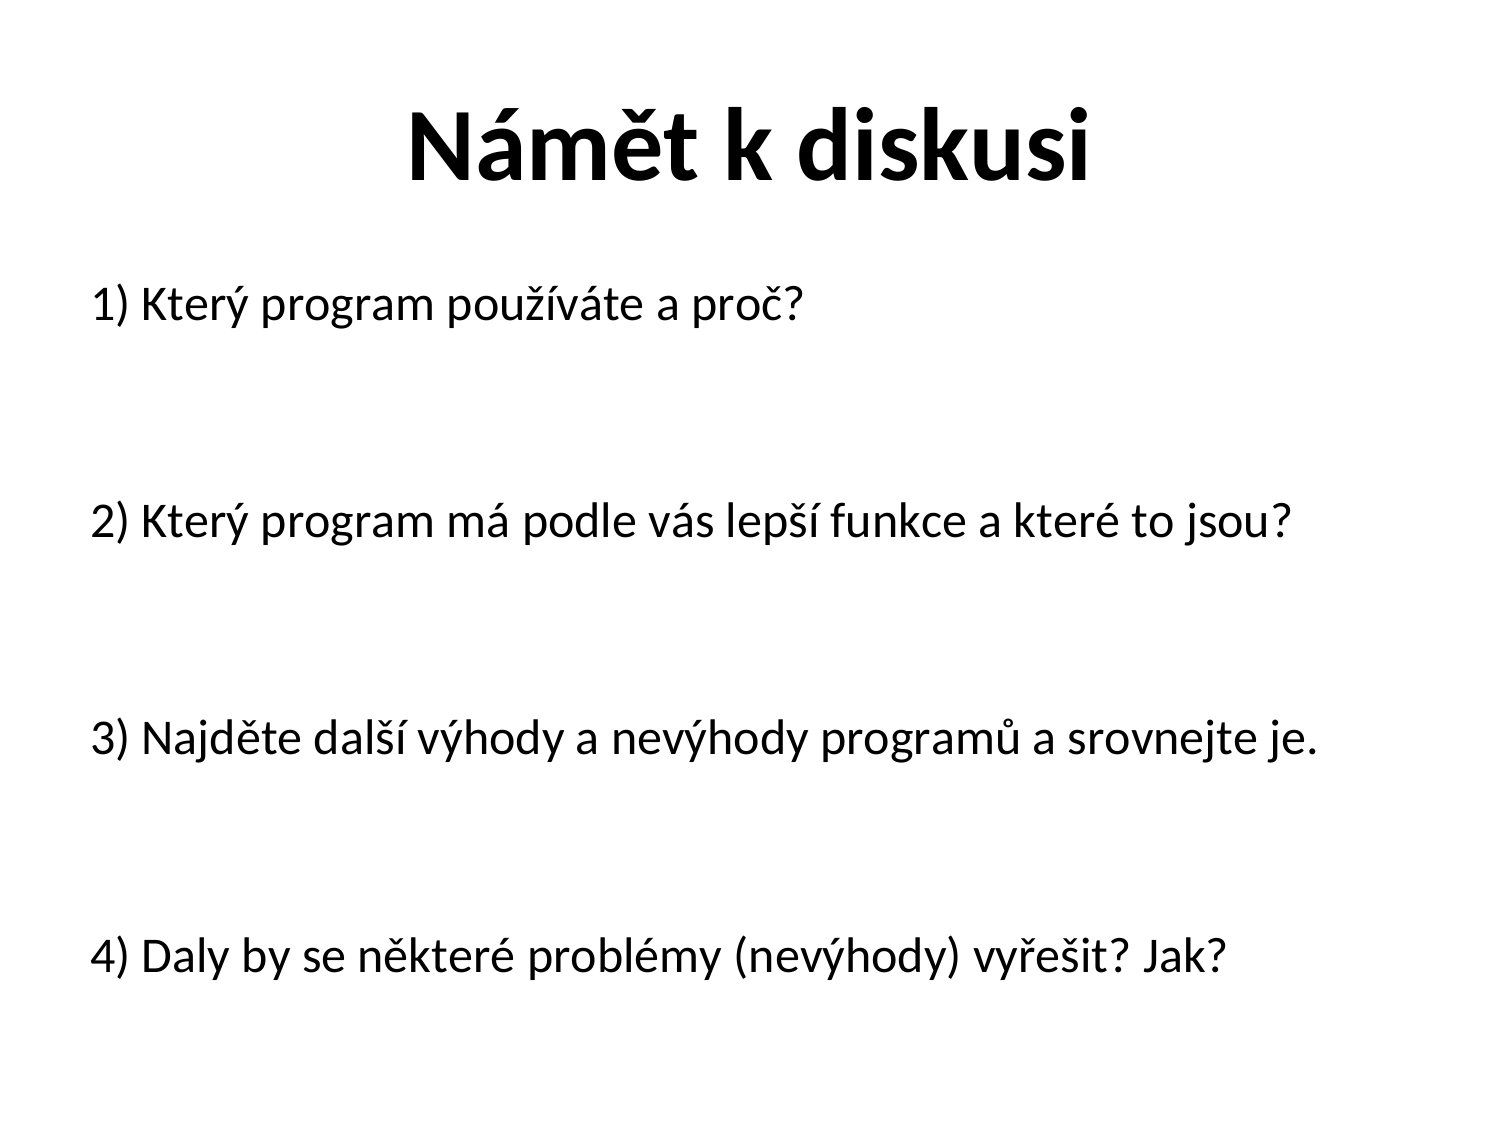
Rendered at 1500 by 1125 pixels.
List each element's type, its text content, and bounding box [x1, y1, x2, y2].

list 1) Který program používáte a proč? 2) Který program má podle vás lepší funkce a které to jsou? 3) Najděte další výhody a nevýhody programů a srovnejte je. 4) Daly by se některé problémy (nevýhody) vyřešit? Jak? [75, 262, 1500, 1006]
title Námět k diskusi [75, 45, 1426, 233]
